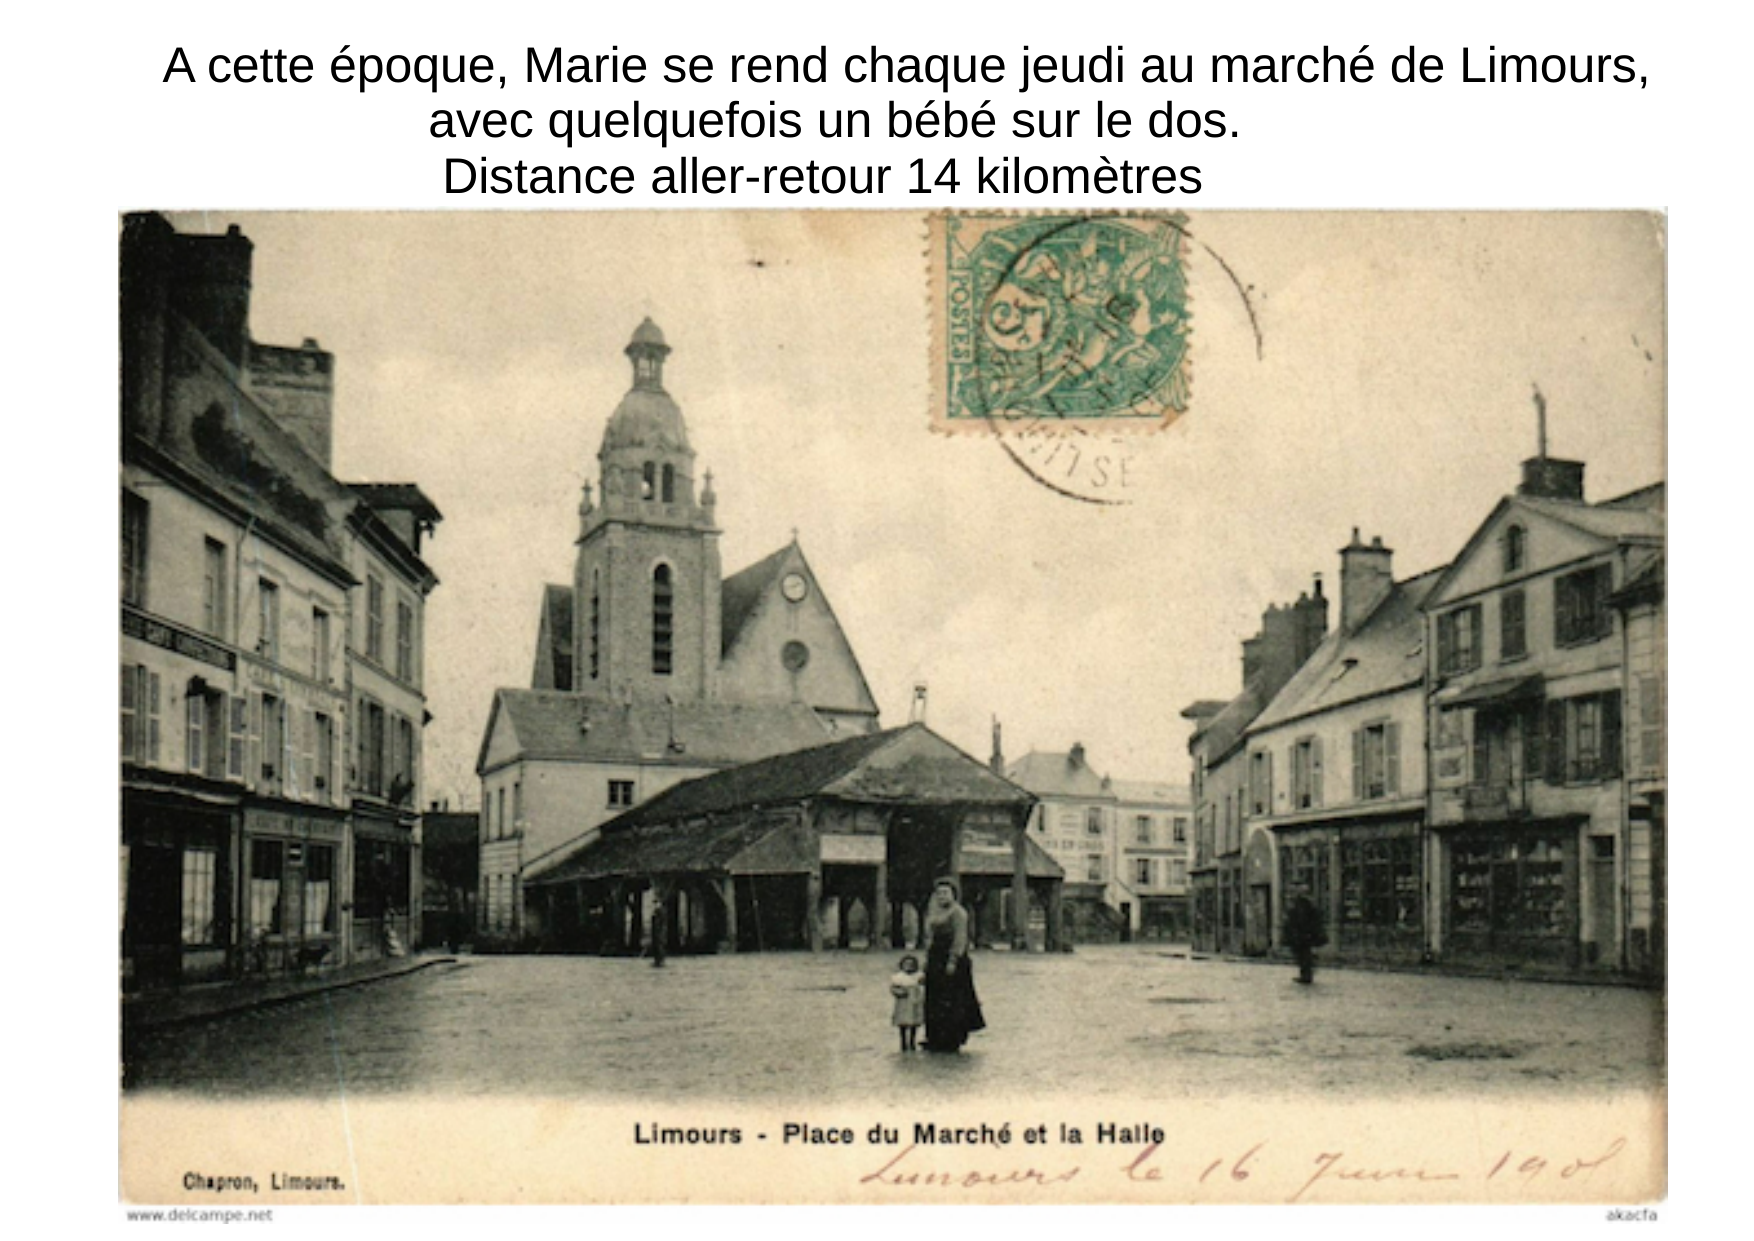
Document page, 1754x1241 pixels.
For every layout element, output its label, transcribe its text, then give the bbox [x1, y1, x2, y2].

text_box A cette époque, Marie se rend chaque jeudi au marché de Limours, avec quelquefois un bébé sur le dos. Distance aller-retour 14 kilomètres [147, 29, 1668, 212]
picture [118, 206, 1668, 1224]
